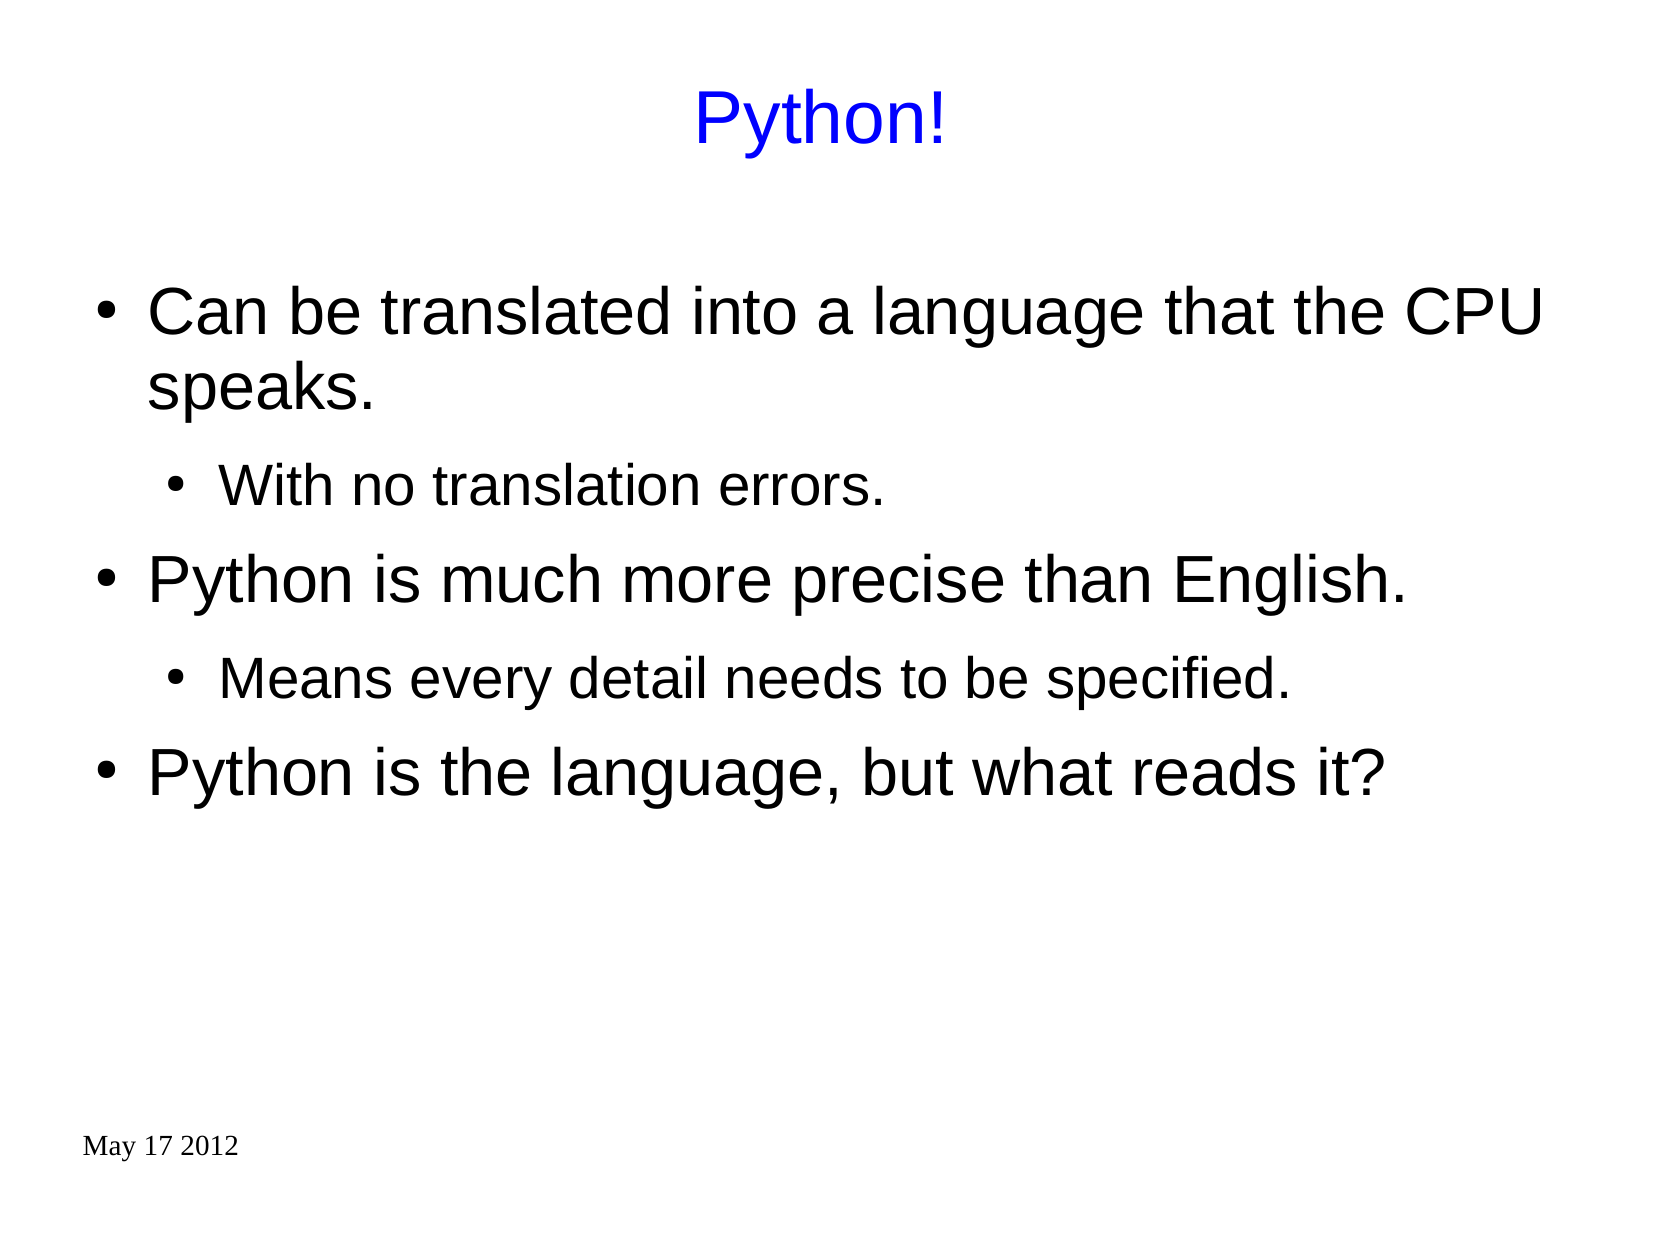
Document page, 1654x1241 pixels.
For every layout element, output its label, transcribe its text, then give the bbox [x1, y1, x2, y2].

list Can be translated into a language that the CPU speaks. With no translation errors. Python is much more precise than English. Means every detail needs to be specified. Python is the language, but what reads it? [76, 274, 1565, 1093]
title Python! [76, 58, 1565, 178]
